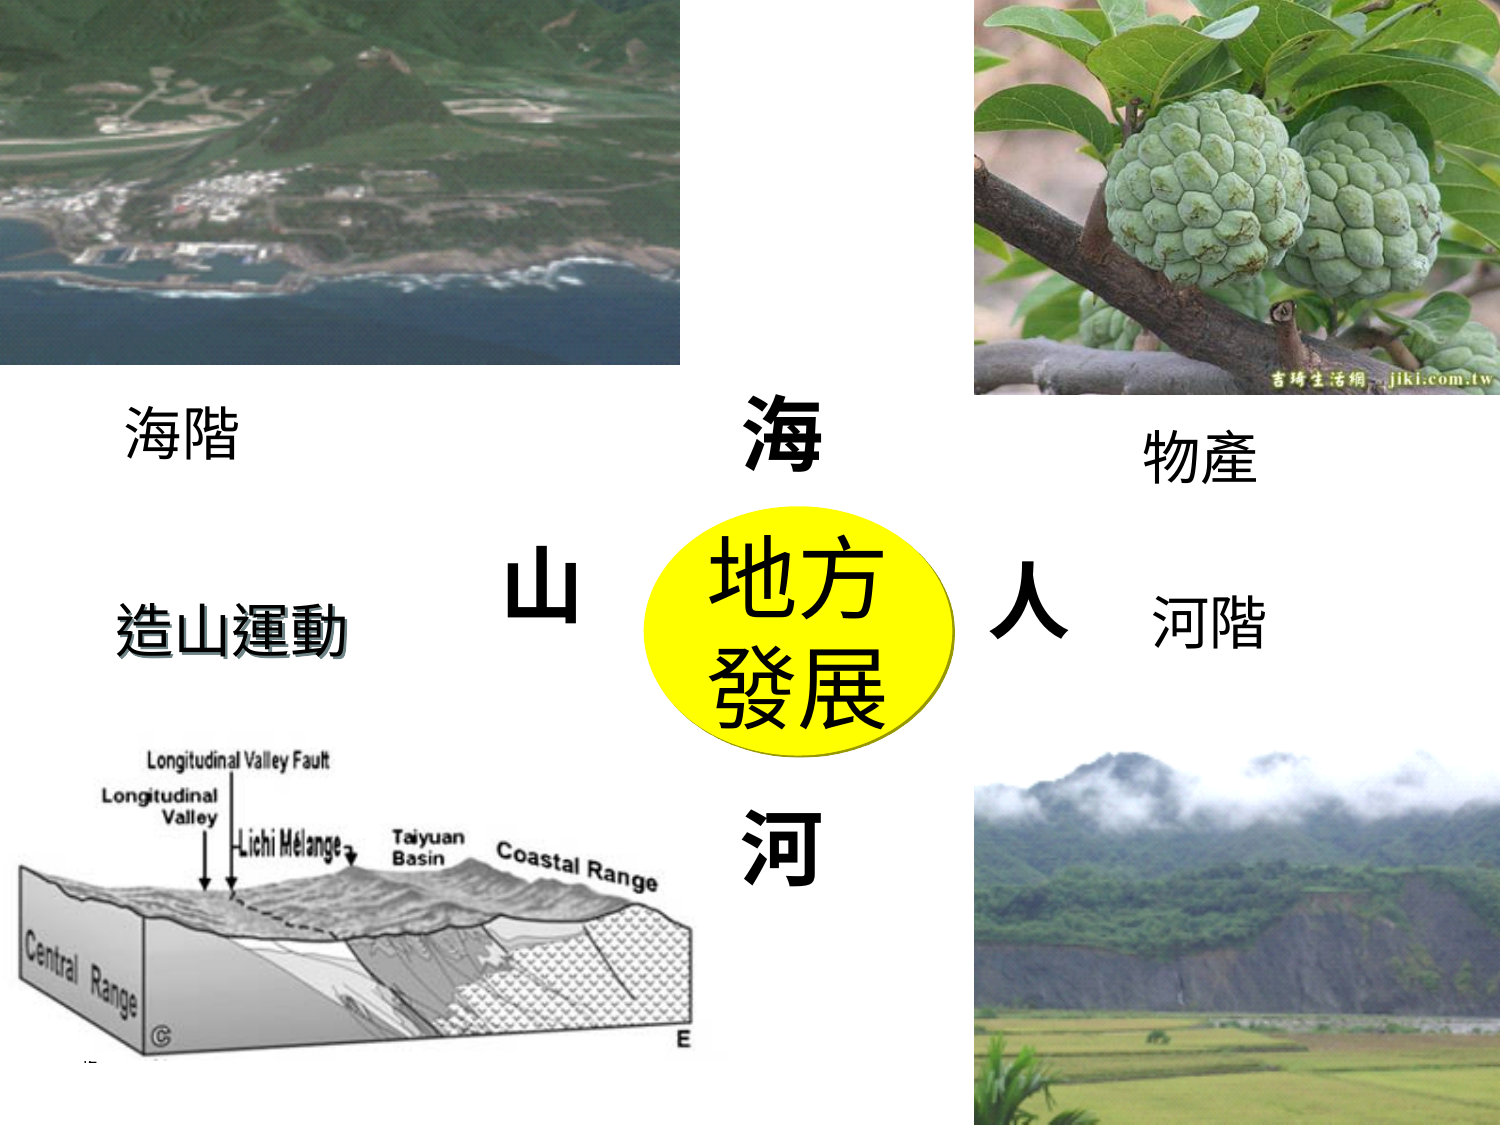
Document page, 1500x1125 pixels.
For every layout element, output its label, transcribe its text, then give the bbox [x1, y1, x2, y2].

text_box 海階 [123, 397, 241, 468]
text_box 山 [500, 533, 585, 634]
picture [0, 0, 680, 365]
text_box 河階 [1151, 586, 1269, 657]
text_box 海 [739, 381, 824, 482]
text_box 人 [987, 548, 1071, 650]
text_box 造山運動 [100, 586, 364, 672]
text_box 物產 [1142, 420, 1260, 491]
picture [974, 0, 1500, 395]
text_box 河 [739, 796, 824, 897]
text_box 地方 發展 [643, 506, 953, 756]
picture [0, 731, 727, 1061]
picture [974, 729, 1500, 1125]
